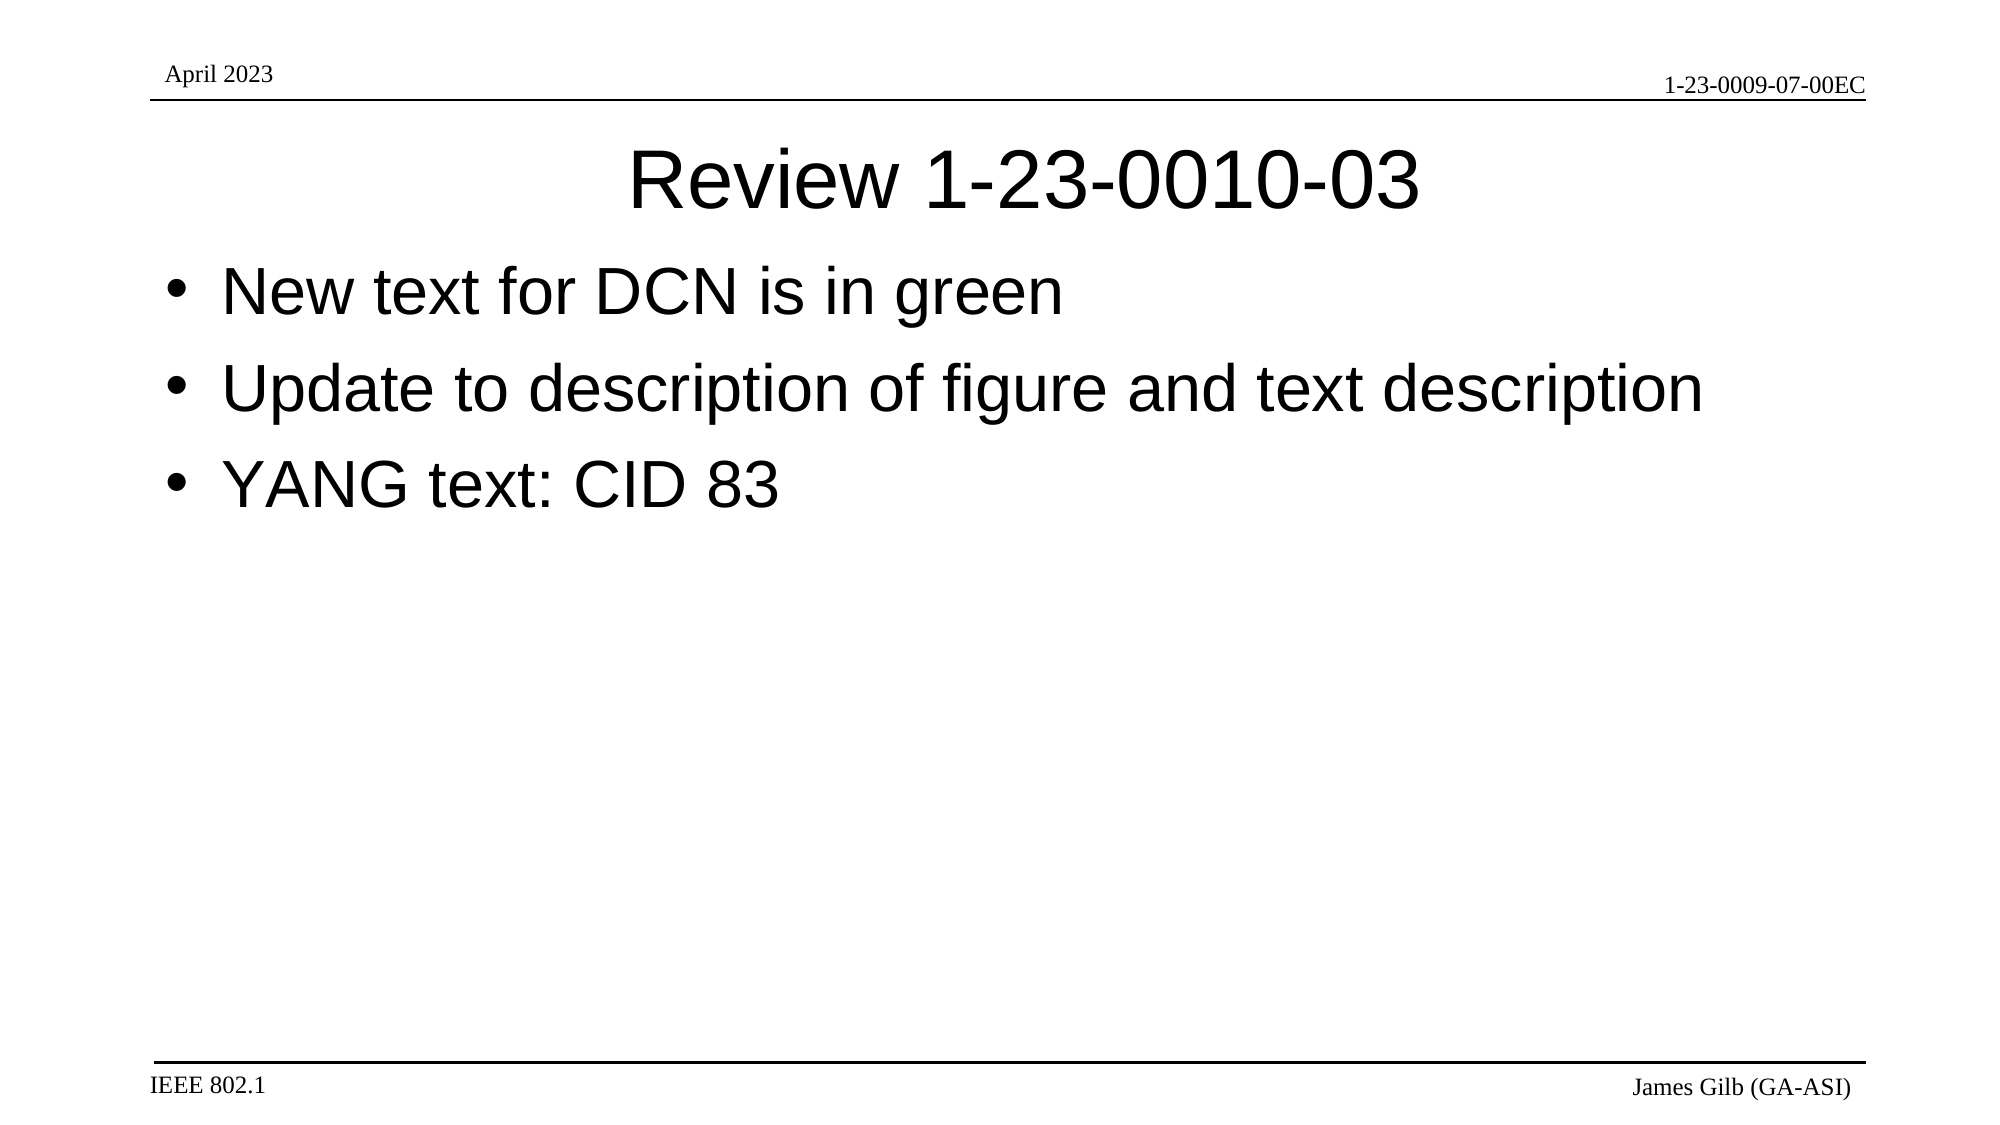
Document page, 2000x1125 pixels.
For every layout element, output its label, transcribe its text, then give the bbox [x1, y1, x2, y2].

title Review 1-23-0010-03 [149, 112, 1900, 238]
list New text for DCN is in green Update to description of figure and text description YANG text: CID 83 [150, 239, 1900, 1051]
